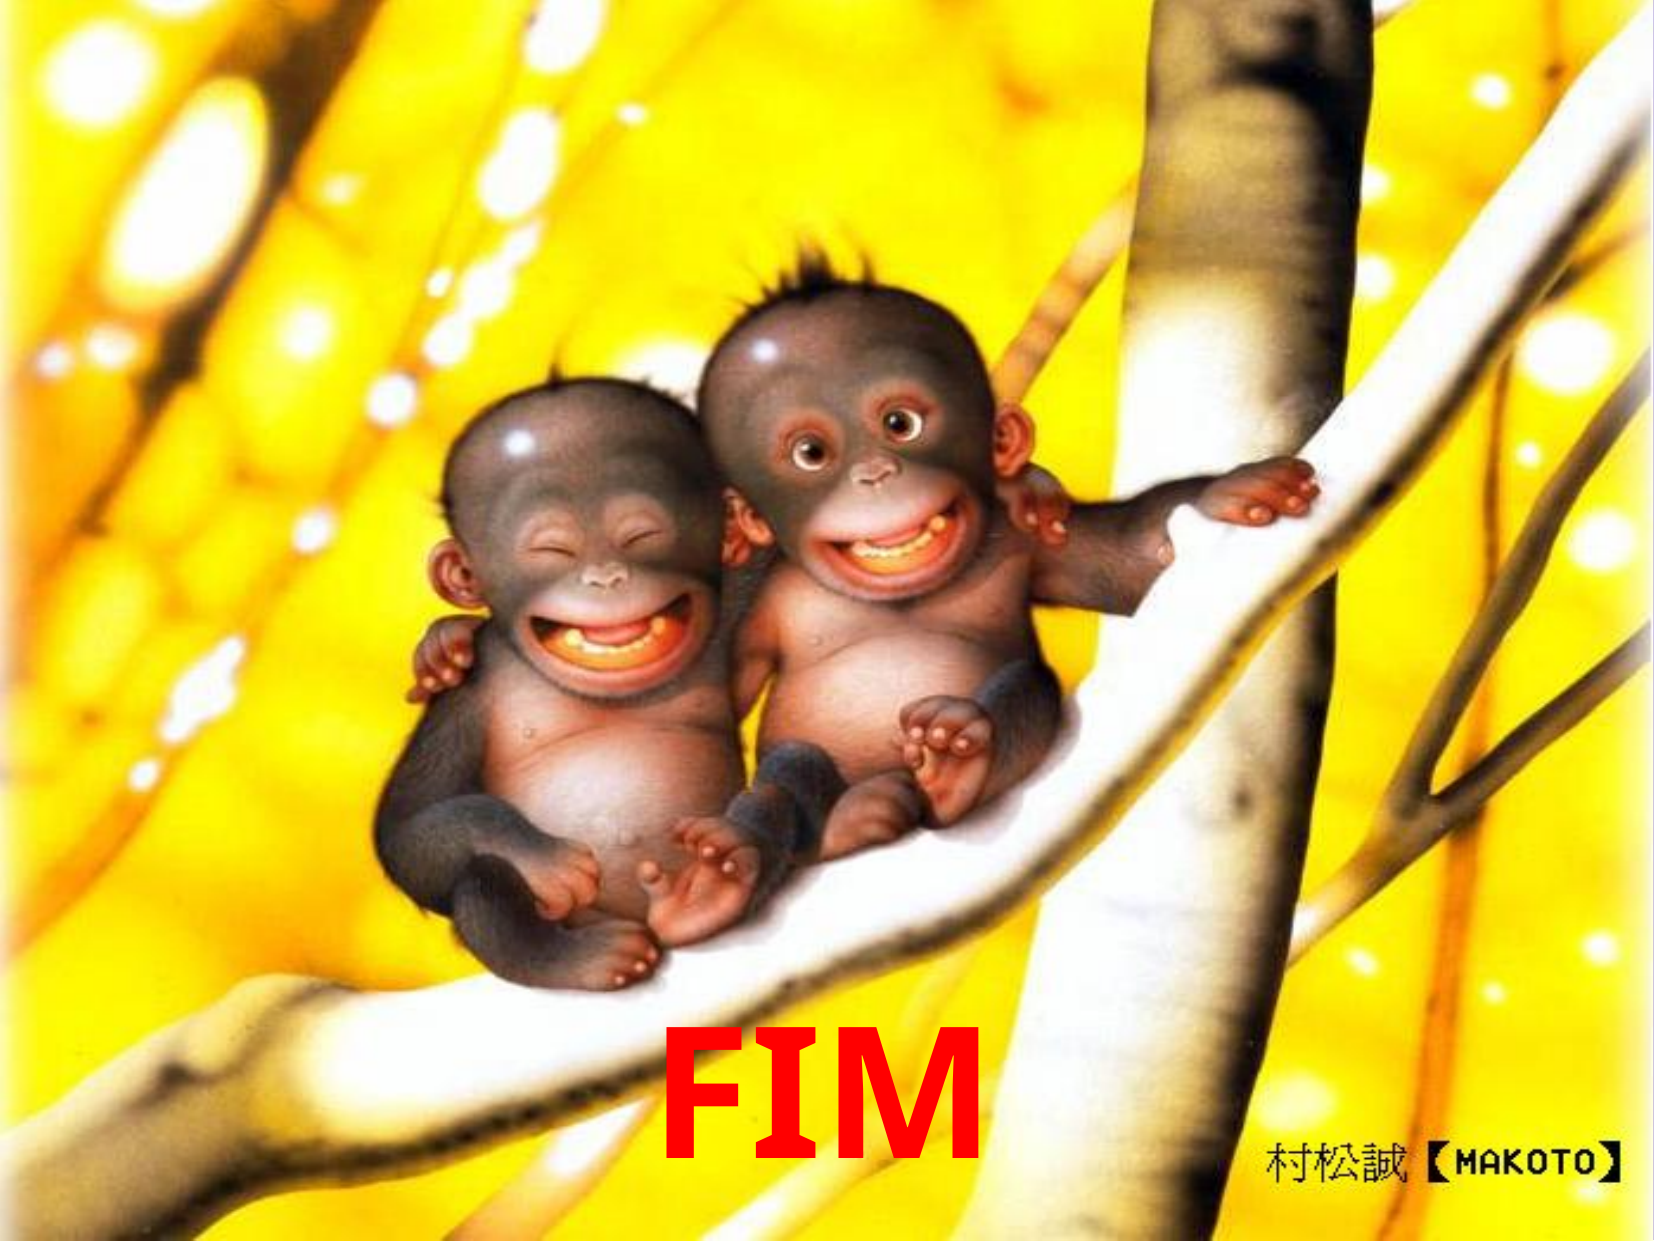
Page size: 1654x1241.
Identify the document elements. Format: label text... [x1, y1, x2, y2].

text_box FIM [466, 939, 1179, 1236]
picture [0, 0, 1654, 1241]
